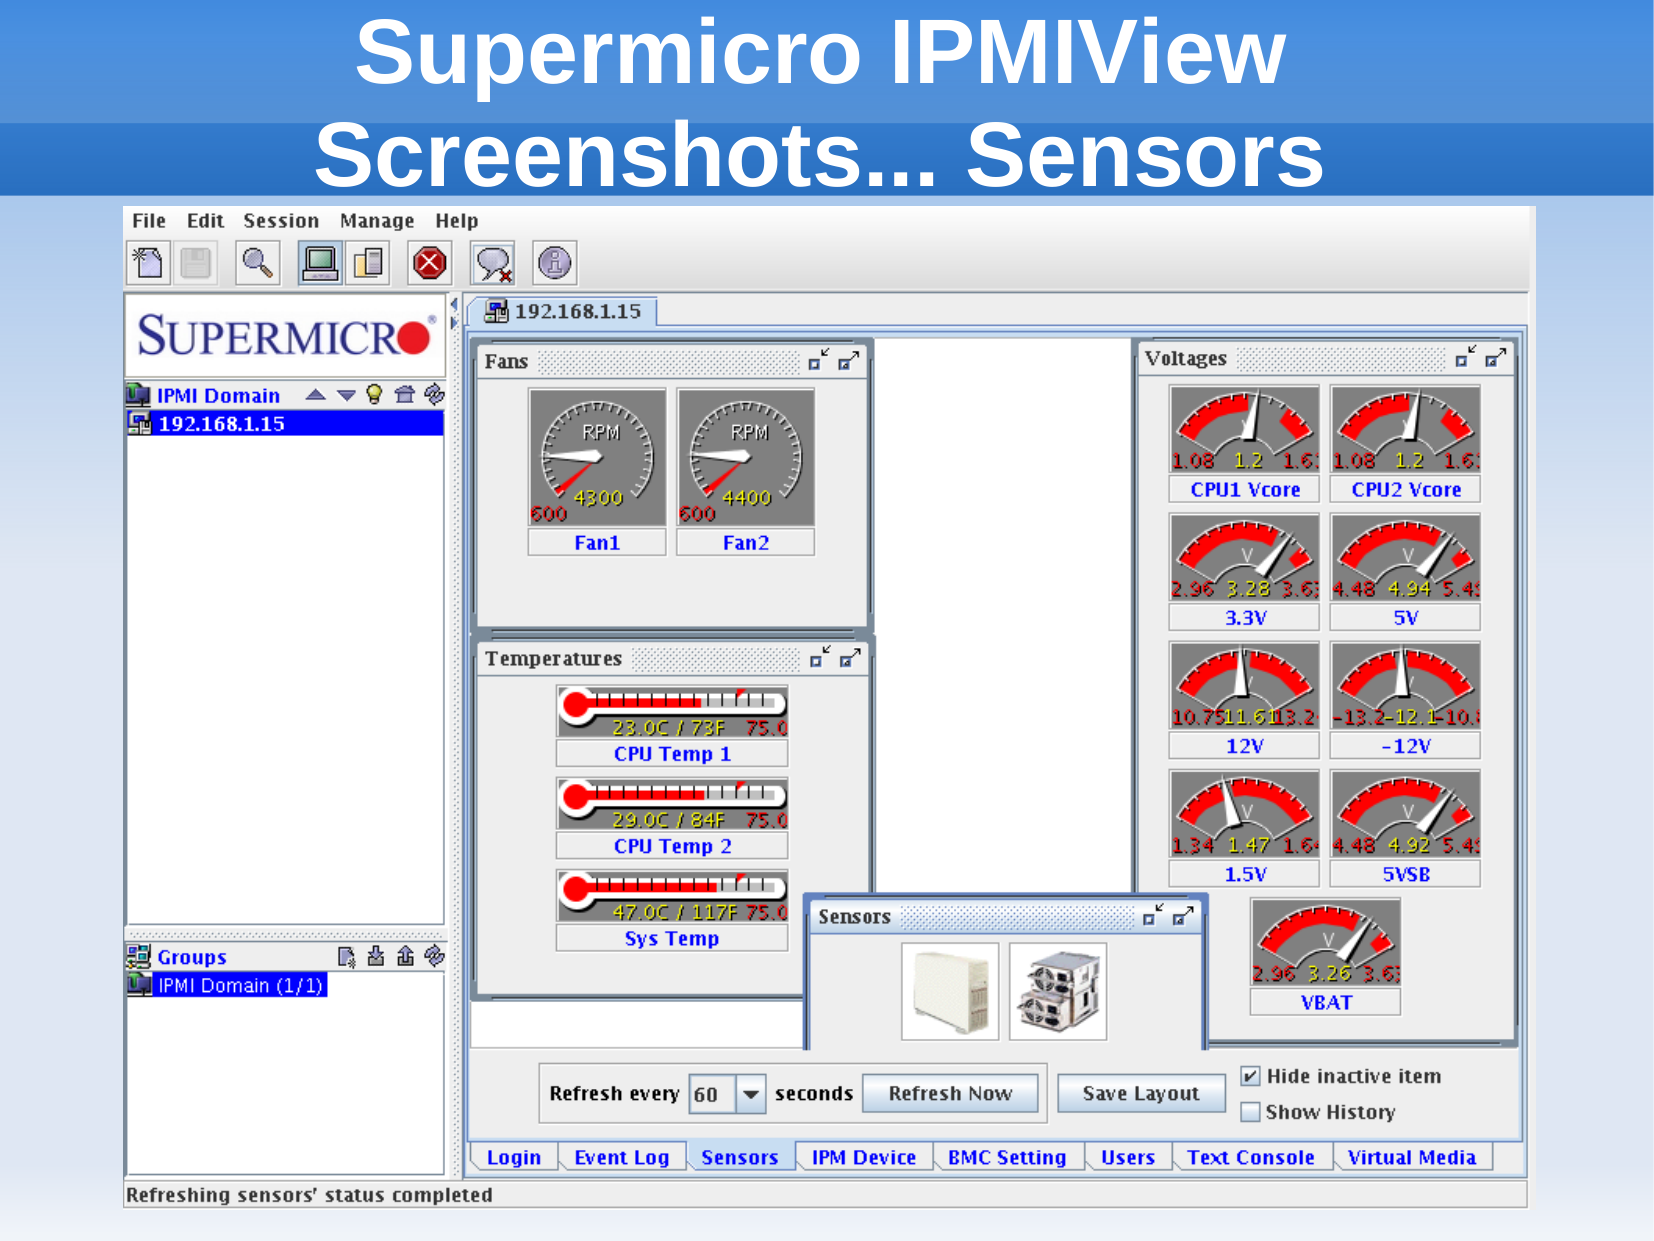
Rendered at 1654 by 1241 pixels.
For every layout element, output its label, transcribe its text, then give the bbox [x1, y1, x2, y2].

picture [0, 0, 1654, 1241]
title Supermicro IPMIView Screenshots... Sensors [76, 0, 1565, 208]
